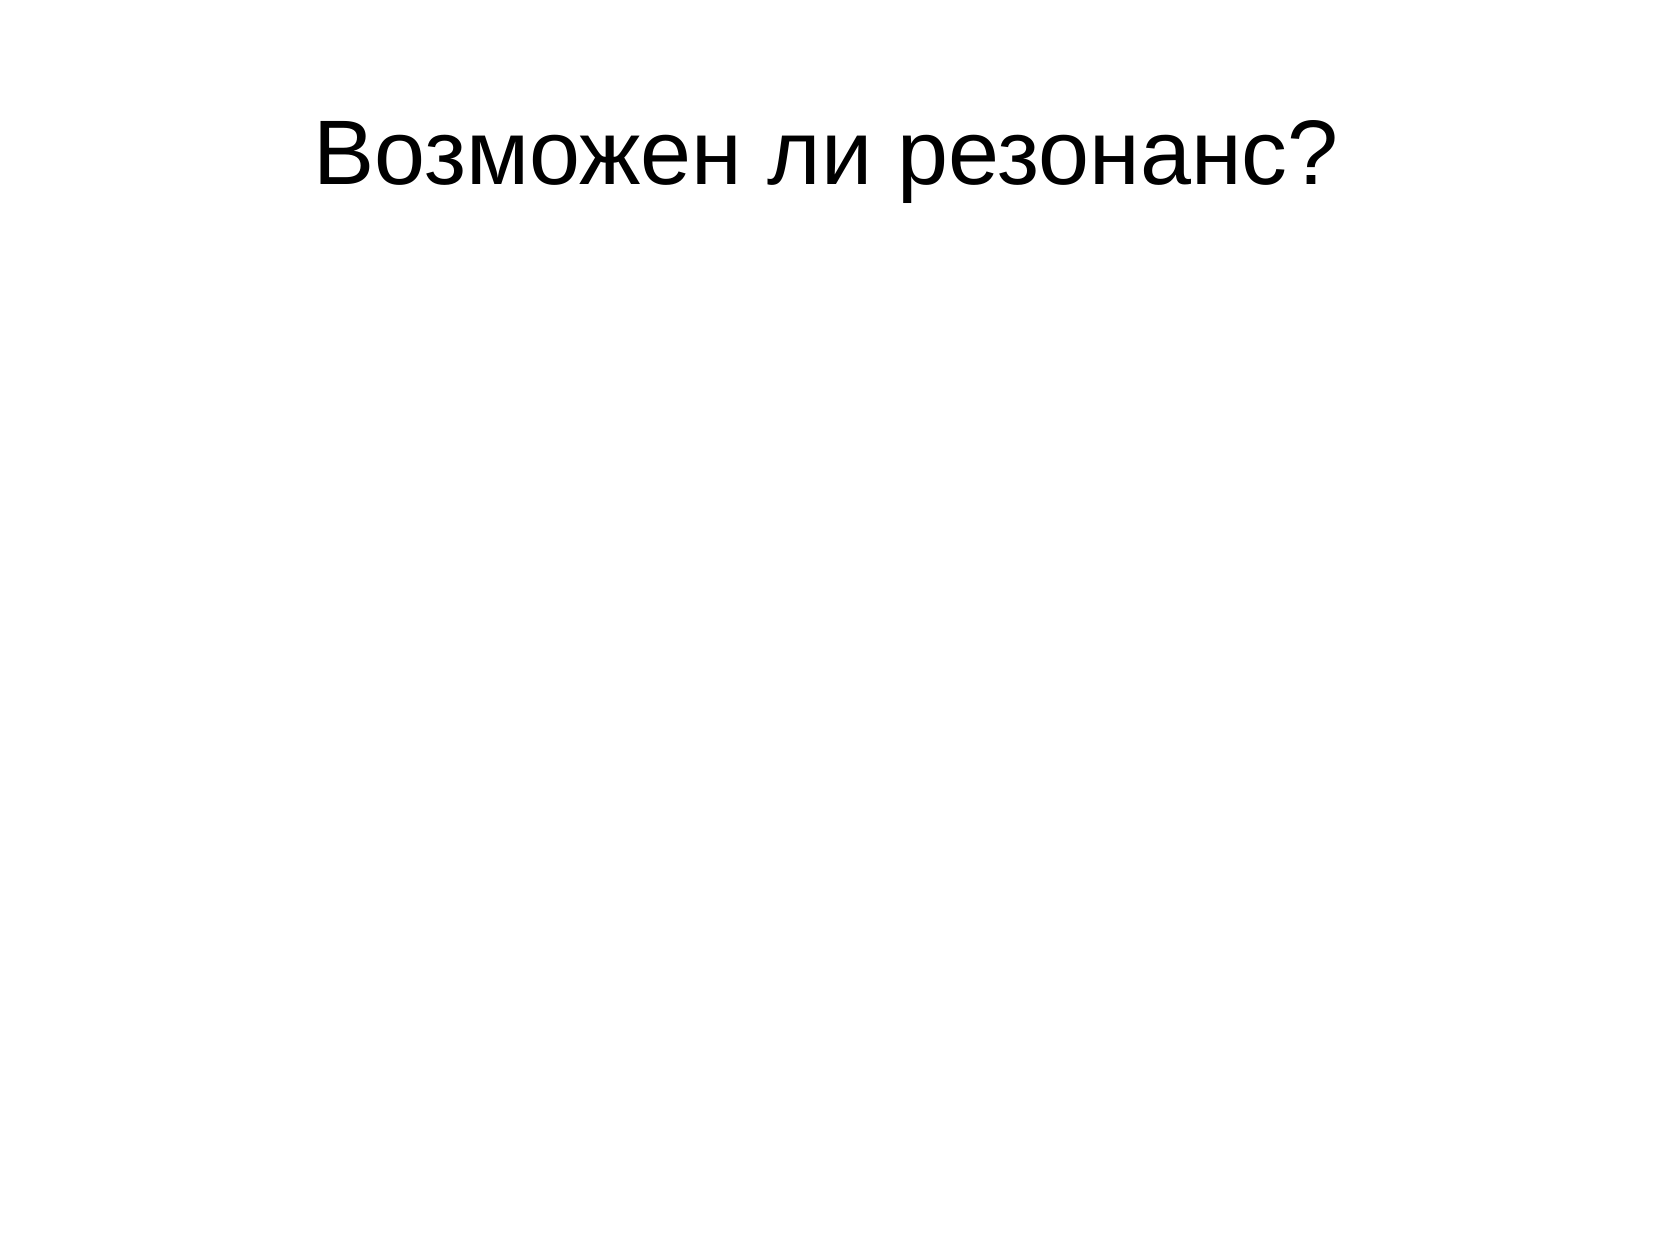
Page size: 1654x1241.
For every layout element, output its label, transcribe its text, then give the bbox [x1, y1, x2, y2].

title Возможен ли резонанс? [82, 49, 1571, 257]
